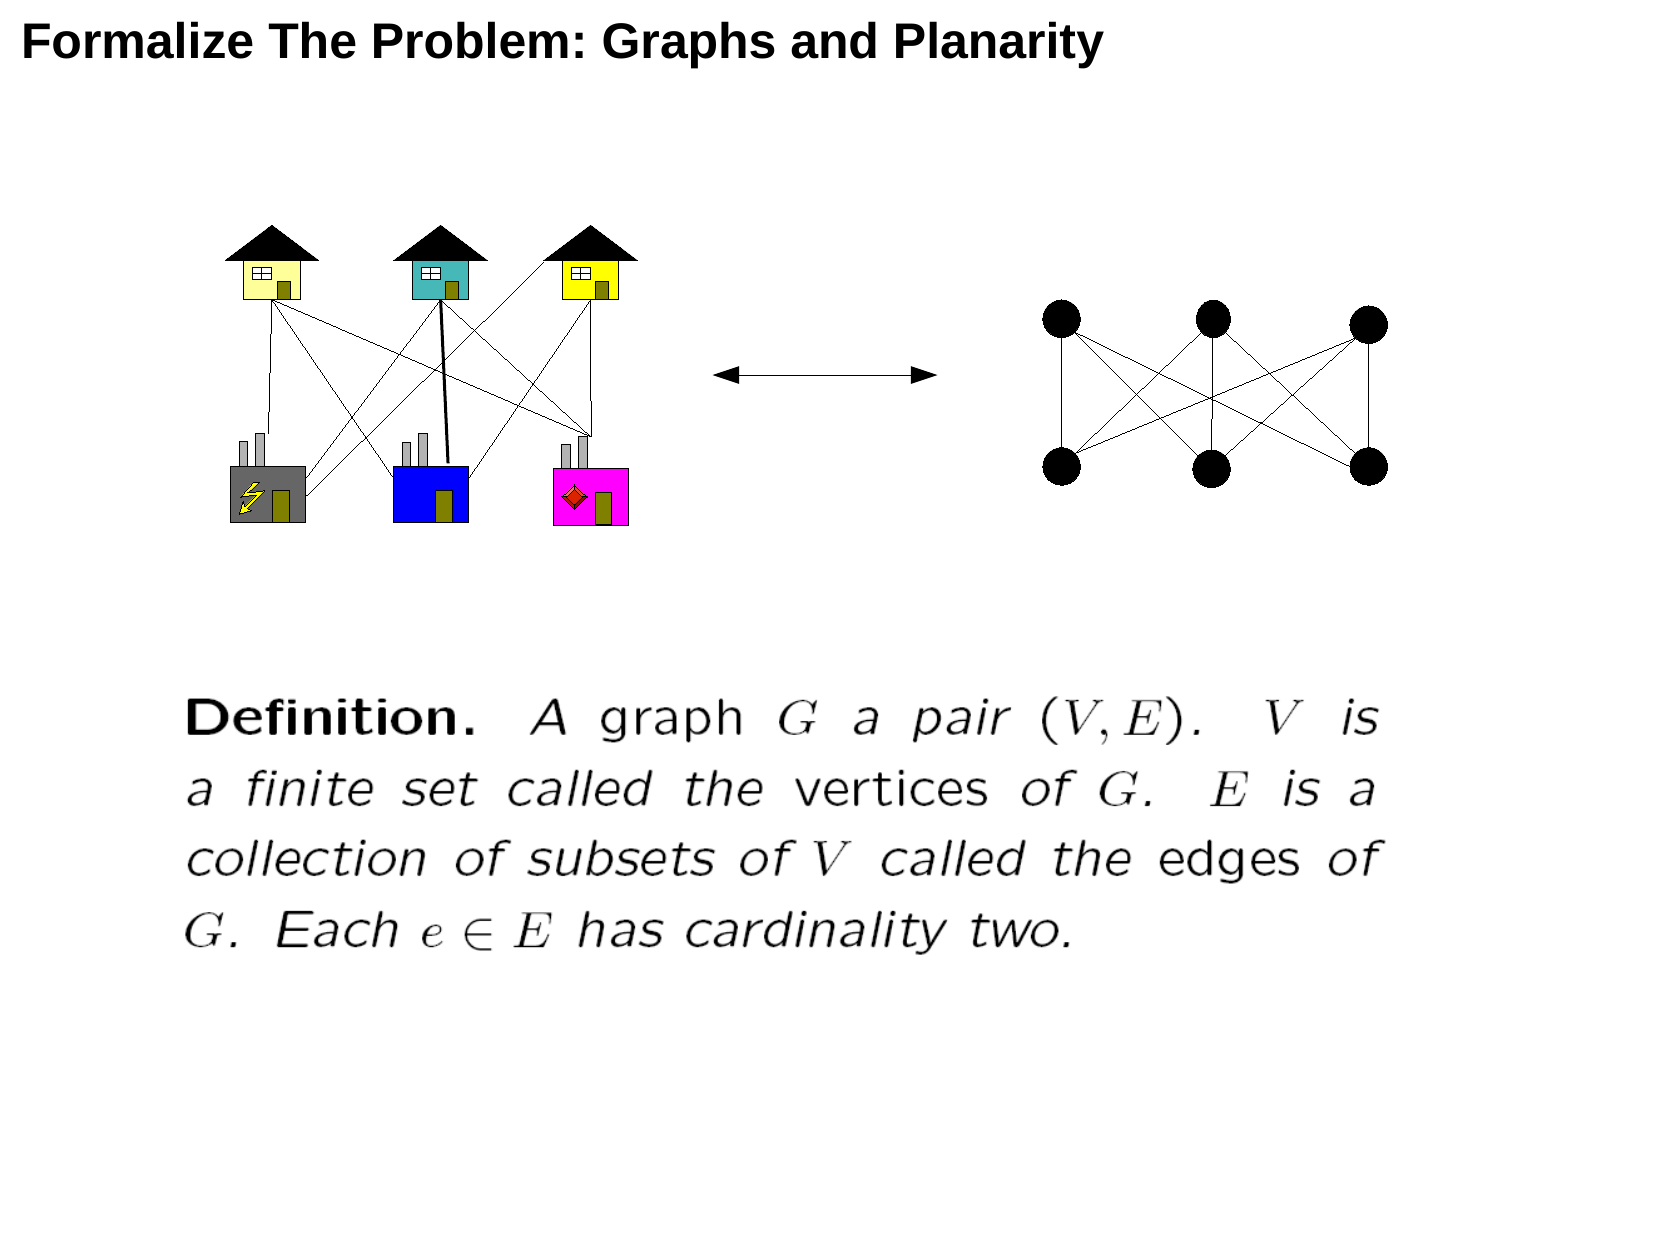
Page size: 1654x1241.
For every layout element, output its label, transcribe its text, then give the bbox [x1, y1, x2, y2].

text_box [1042, 299, 1081, 338]
text_box [393, 433, 469, 523]
text_box [1062, 447, 1081, 486]
text_box Formalize The Problem: Graphs and Planarity [6, 6, 1463, 79]
text_box [1192, 449, 1231, 488]
picture [163, 690, 1398, 971]
text_box [225, 225, 319, 300]
text_box [230, 433, 306, 523]
text_box [543, 225, 638, 300]
text_box [553, 436, 629, 526]
text_box [1349, 447, 1368, 486]
text_box [1196, 300, 1231, 338]
text_box [393, 225, 488, 300]
text_box [1369, 447, 1388, 486]
text_box [1042, 447, 1061, 486]
text_box [1349, 305, 1388, 344]
